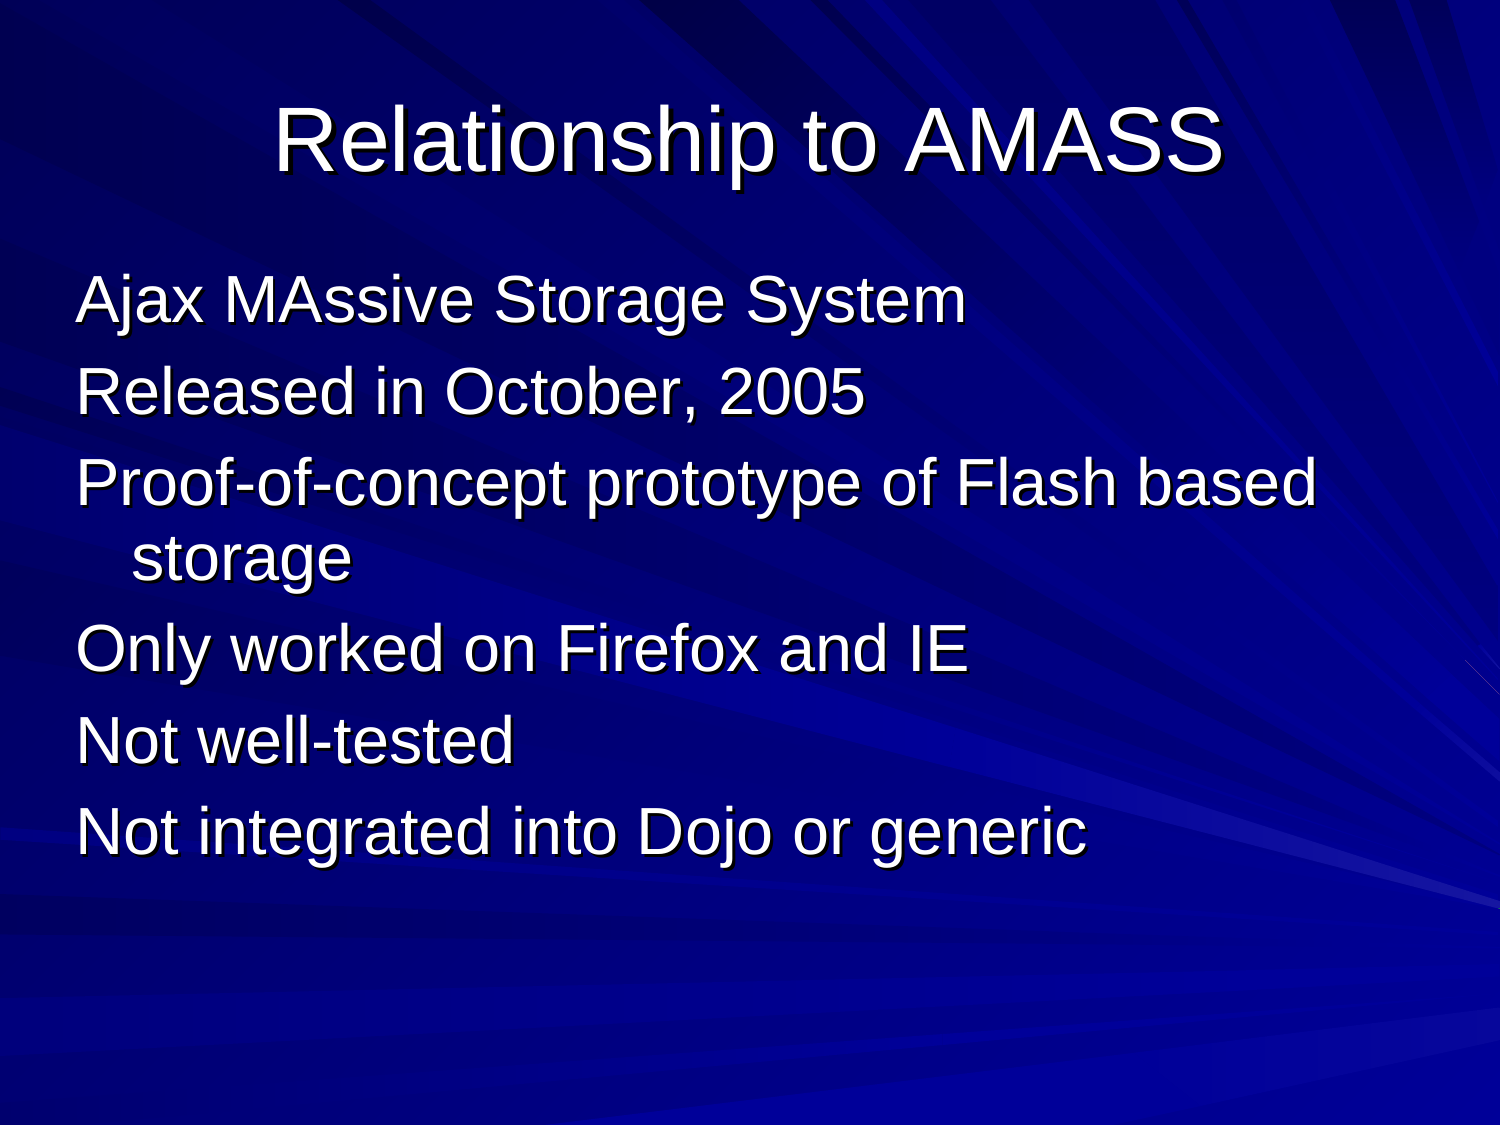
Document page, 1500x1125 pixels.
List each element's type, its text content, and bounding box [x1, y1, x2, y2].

list Ajax MAssive Storage System Released in October, 2005 Proof-of-concept prototype of Flash based storage Only worked on Firefox and IE Not well-tested Not integrated into Dojo or generic [75, 262, 1426, 1006]
title Relationship to AMASS [75, 45, 1426, 234]
